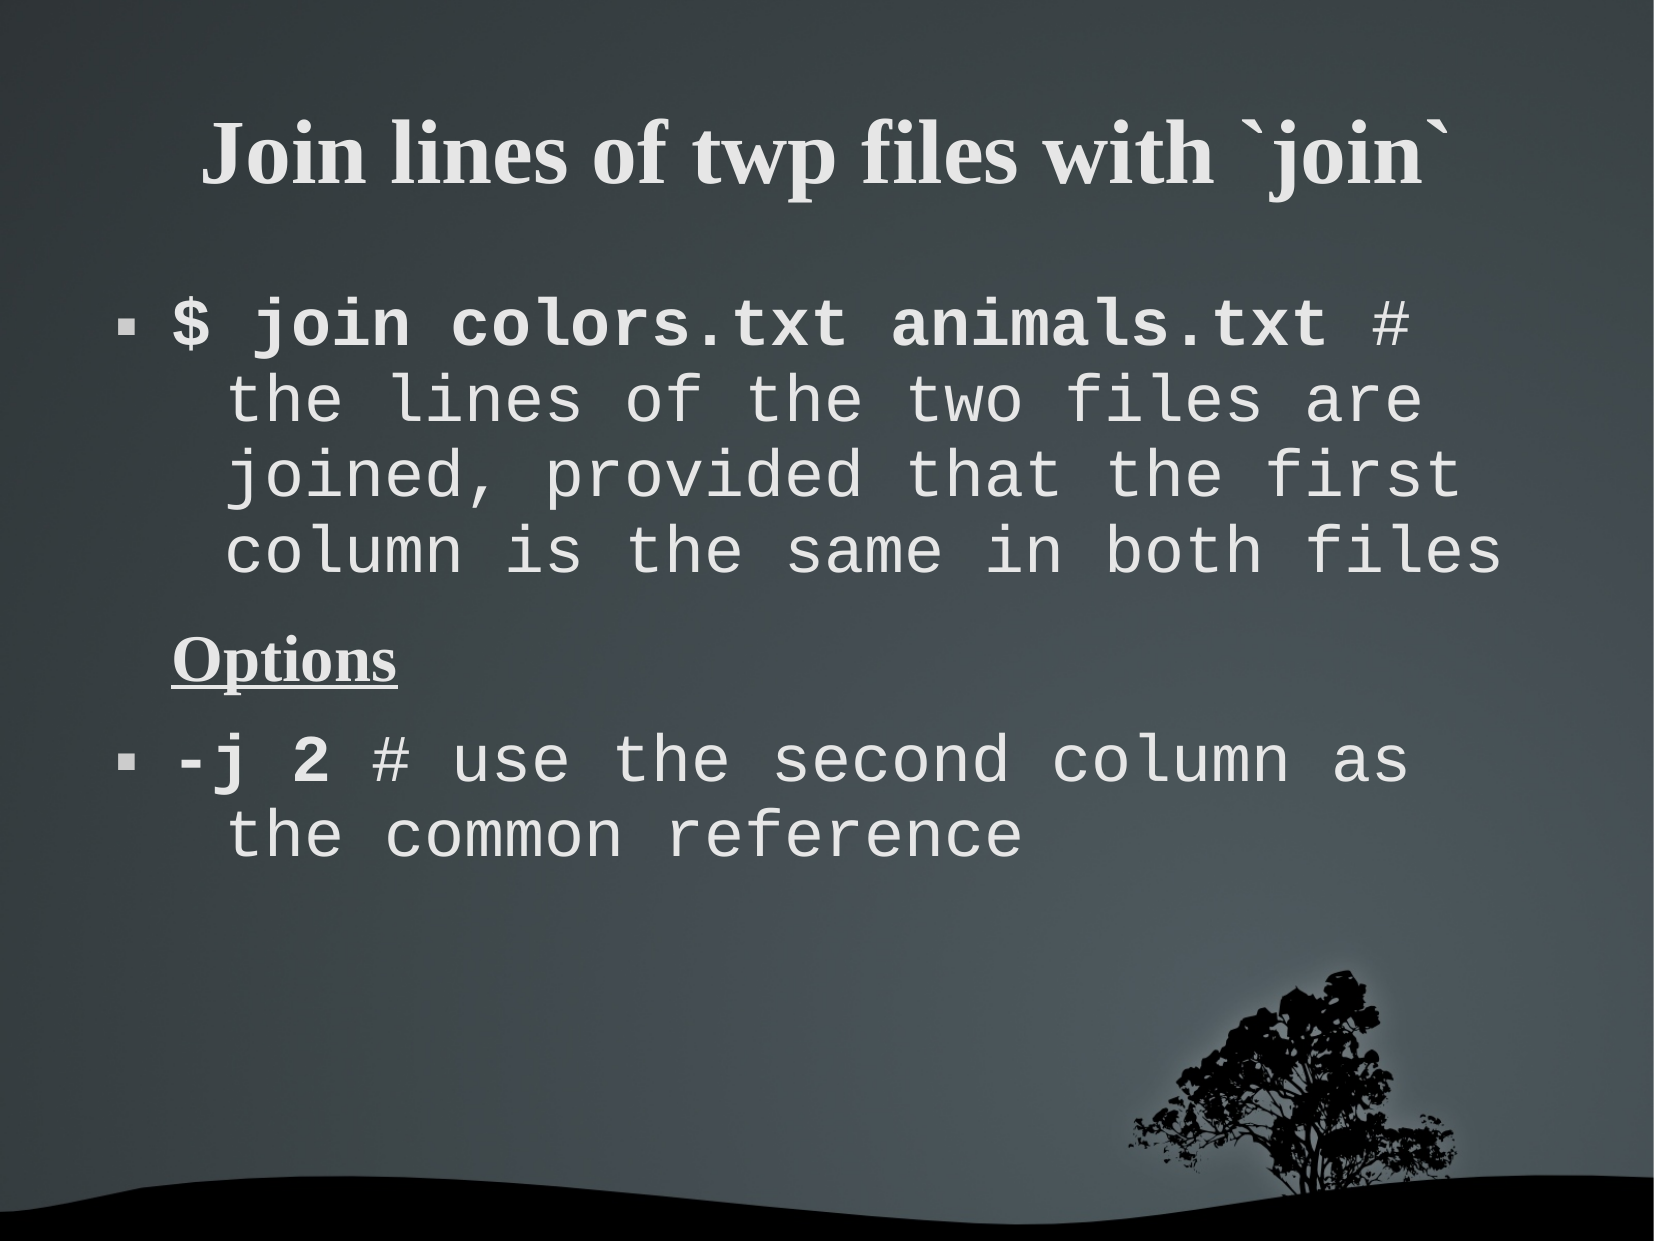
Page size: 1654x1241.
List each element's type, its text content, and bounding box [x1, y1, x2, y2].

list $ join colors.txt animals.txt # the lines of the two files are joined, provided that the first column is the same in both files Options -j 2 # use the second column as the common reference [82, 290, 1571, 1109]
picture [0, 0, 1654, 1241]
title Join lines of twp files with `join` [82, 33, 1571, 273]
